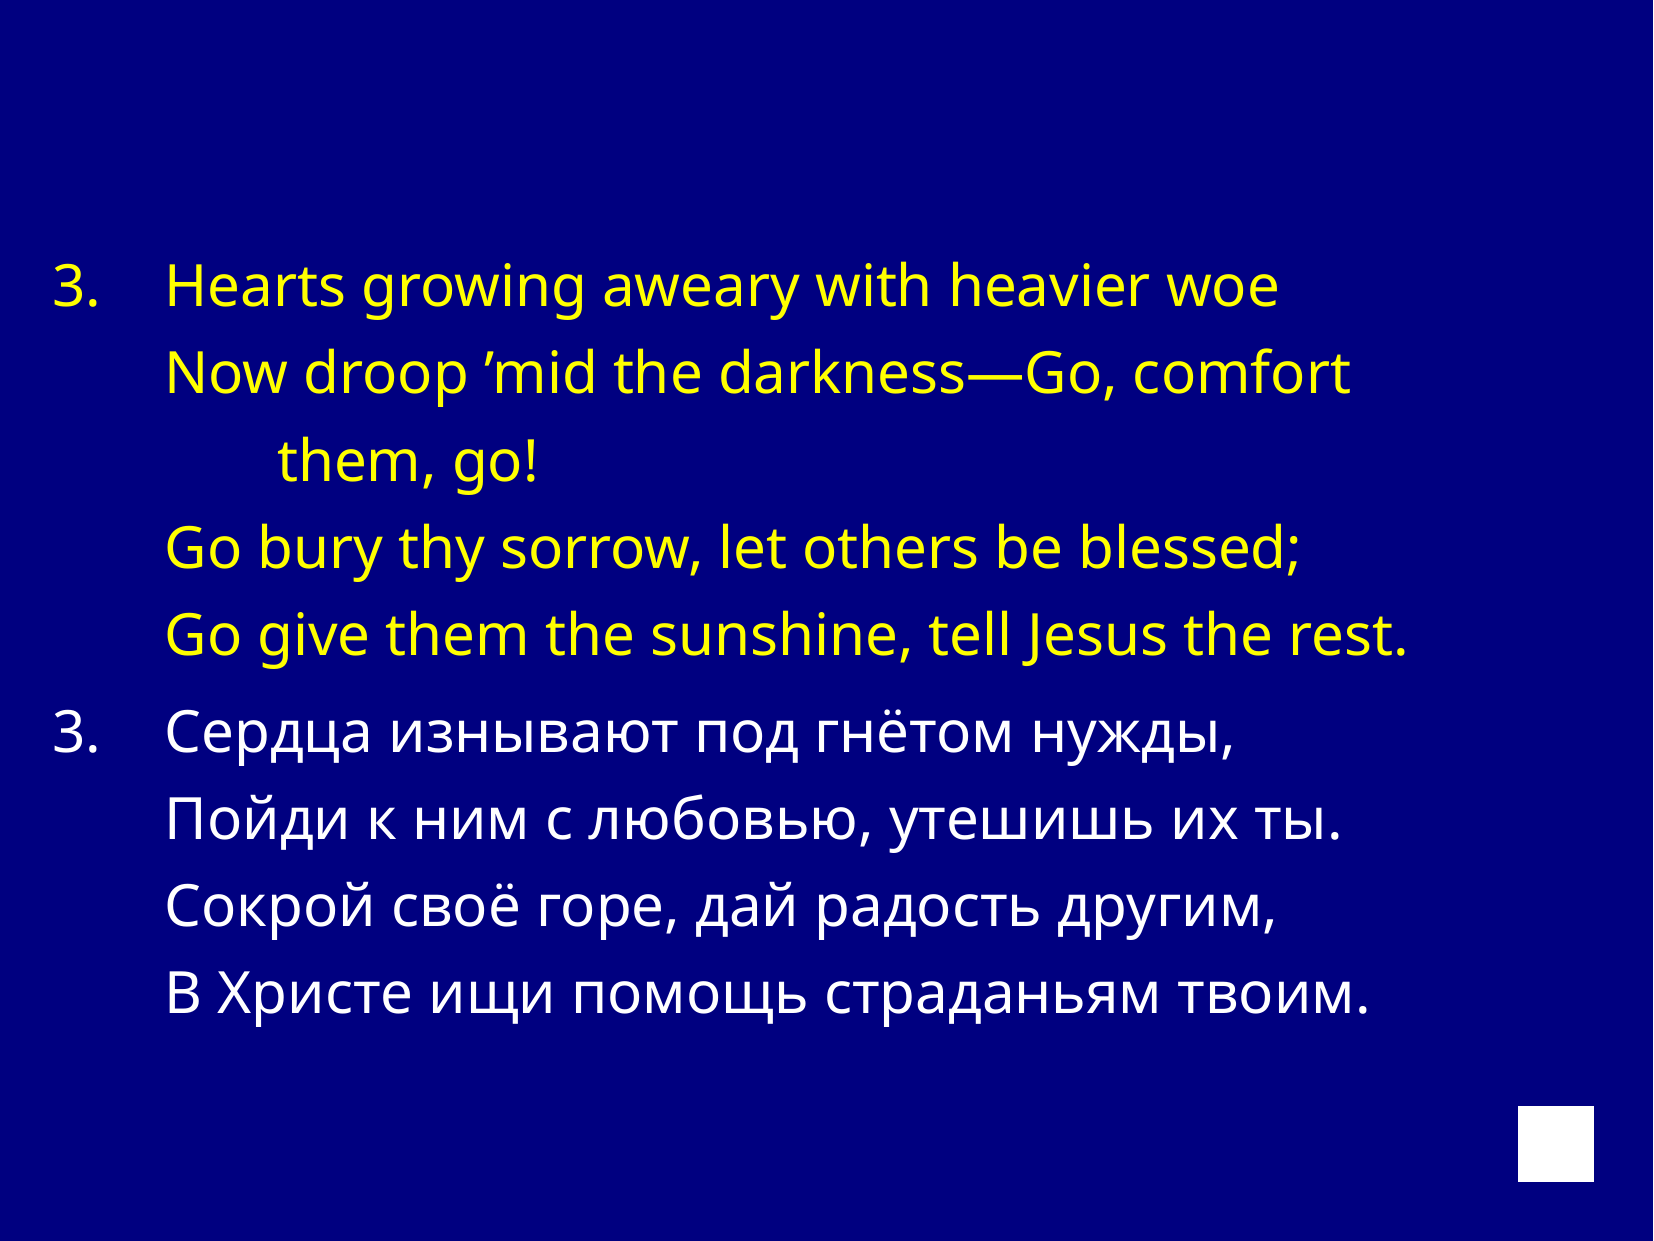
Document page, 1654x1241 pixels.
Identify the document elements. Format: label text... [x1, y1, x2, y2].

text_box [1518, 1106, 1594, 1182]
text_box 3. Hearts growing aweary with heavier woe Now droop ’mid the darkness—Go, comfort them, go! Go bury thy sorrow, let others be blessed; Go give them the sunshine, tell Jesus the rest. [37, 150, 1653, 638]
text_box 3. Сердца изнывают под гнётом нужды, Пойди к ним с любовью, утешишь их ты. Сокрой своё горе, дай радость другим, В Христе ищи помощь страданьям твоим. [37, 675, 1576, 1163]
